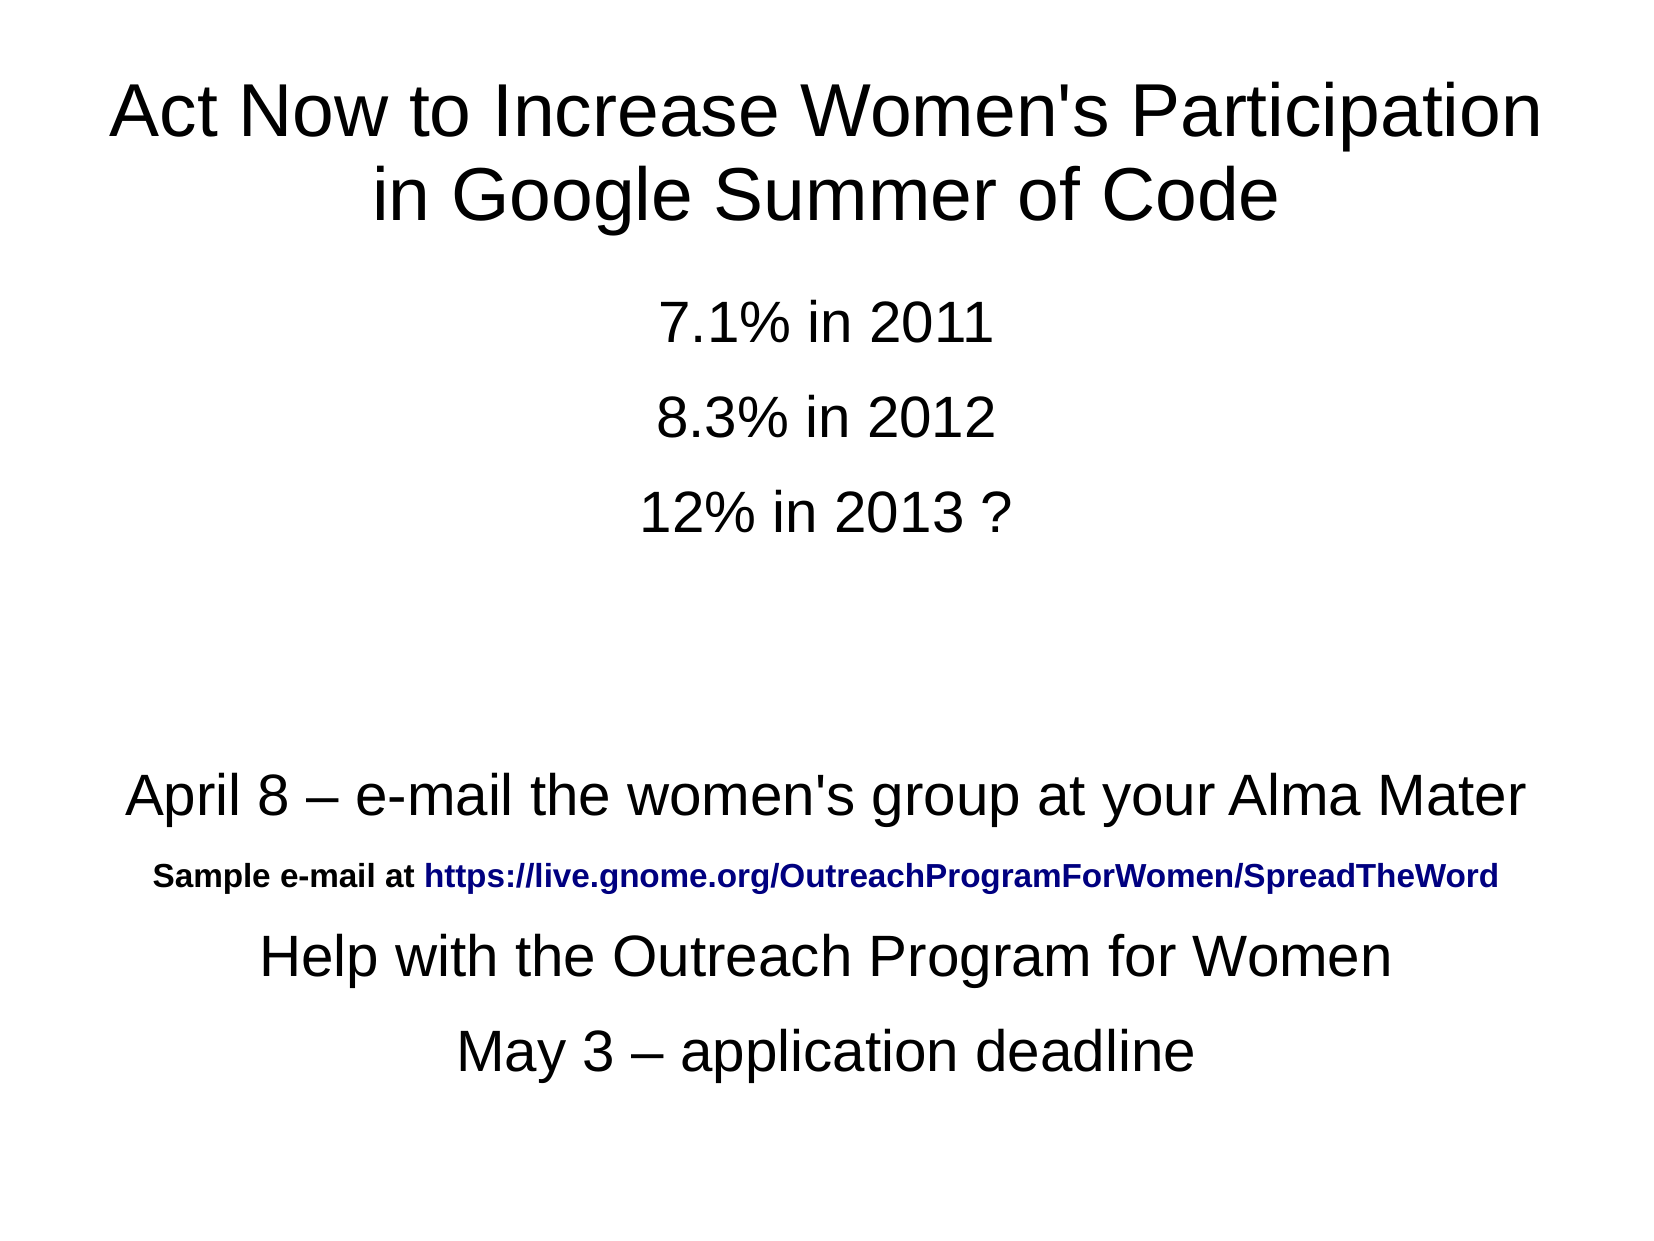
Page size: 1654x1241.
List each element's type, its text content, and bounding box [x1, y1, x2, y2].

title Act Now to Increase Women's Participation in Google Summer of Code [82, 49, 1571, 257]
list 7.1% in 2011 8.3% in 2012 12% in 2013 ? April 8 – e-mail the women's group at your Alma Mater Sample e-mail at https://live.gnome.org/OutreachProgramForWomen/SpreadTheWord Help with the Outreach Program for Women May 3 – application deadline [82, 290, 1571, 1109]
